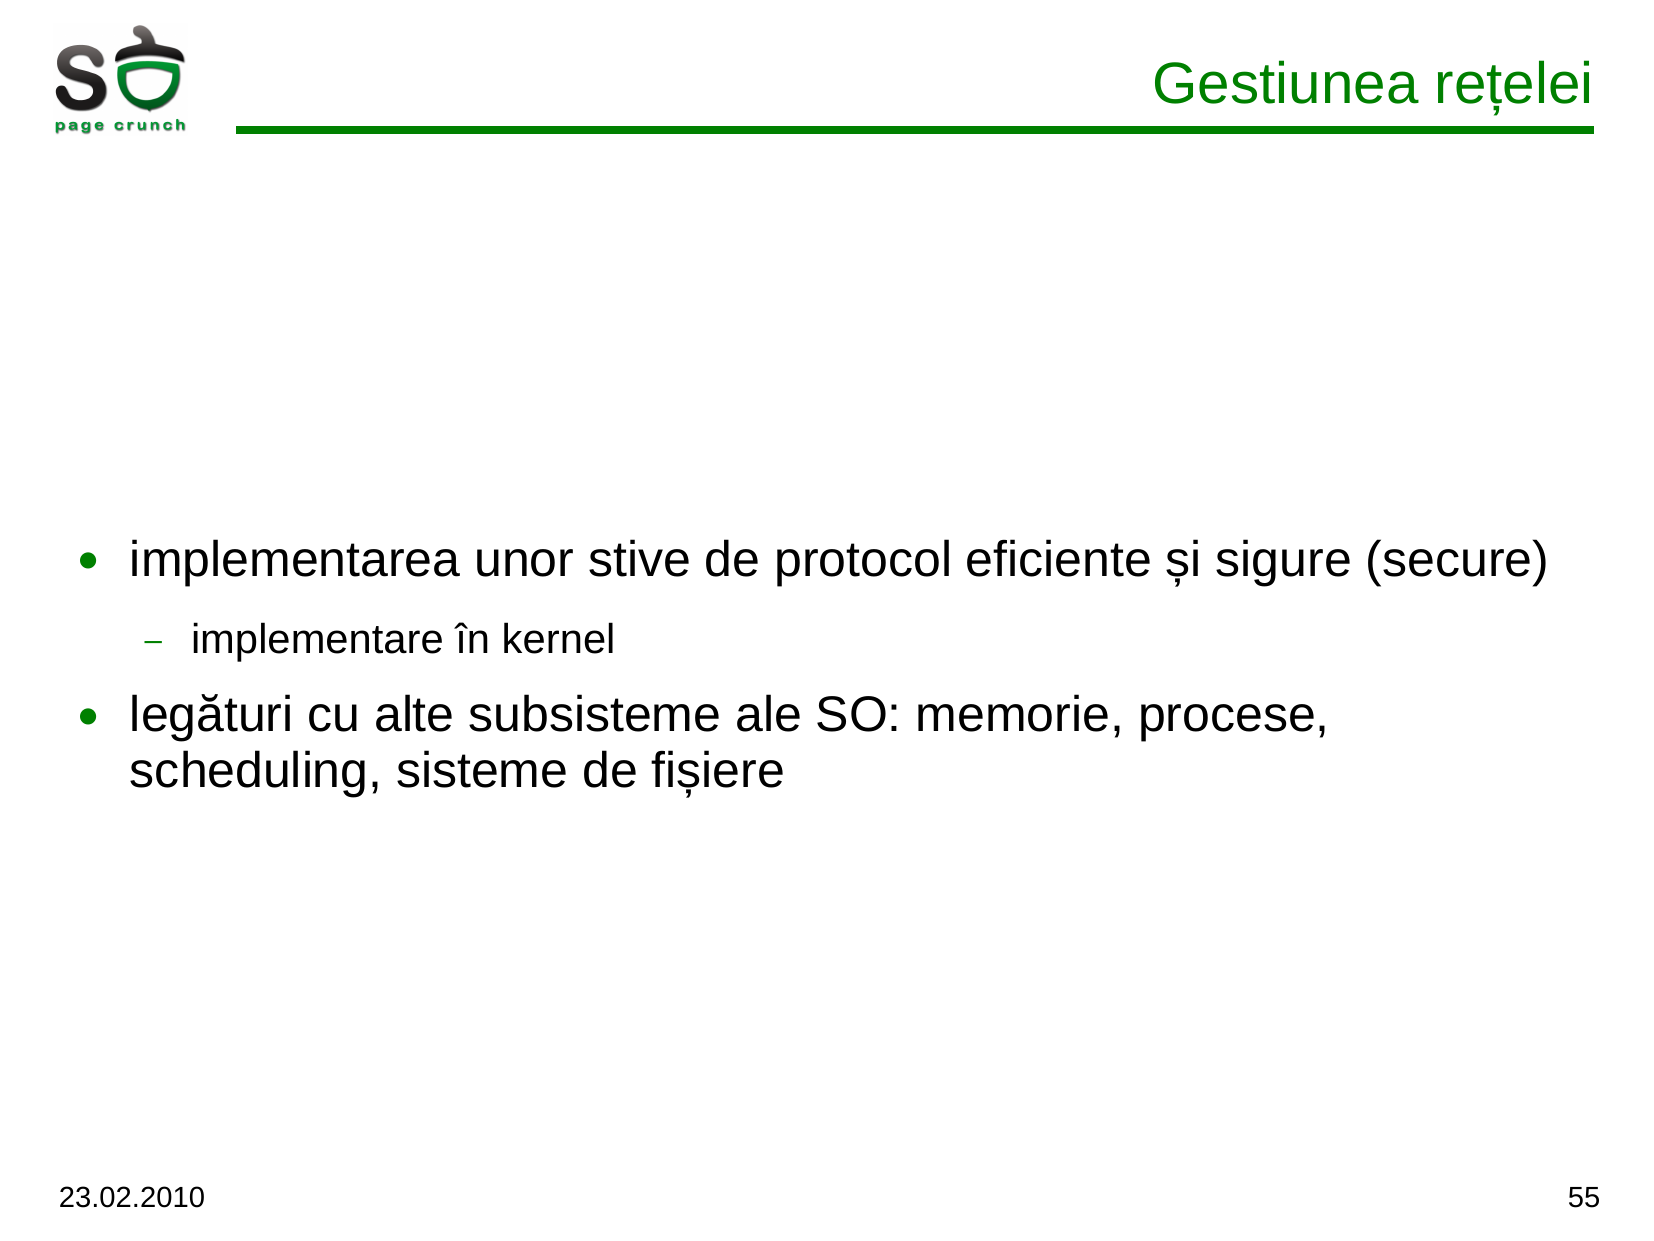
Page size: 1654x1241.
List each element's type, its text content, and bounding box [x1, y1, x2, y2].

picture [53, 23, 188, 136]
list implementarea unor stive de protocol eficiente și sigure (secure) implementare în kernel legături cu alte subsisteme ale SO: memorie, procese, scheduling, sisteme de fișiere [59, 177, 1595, 1152]
title Gestiunea rețelei [236, 49, 1595, 119]
